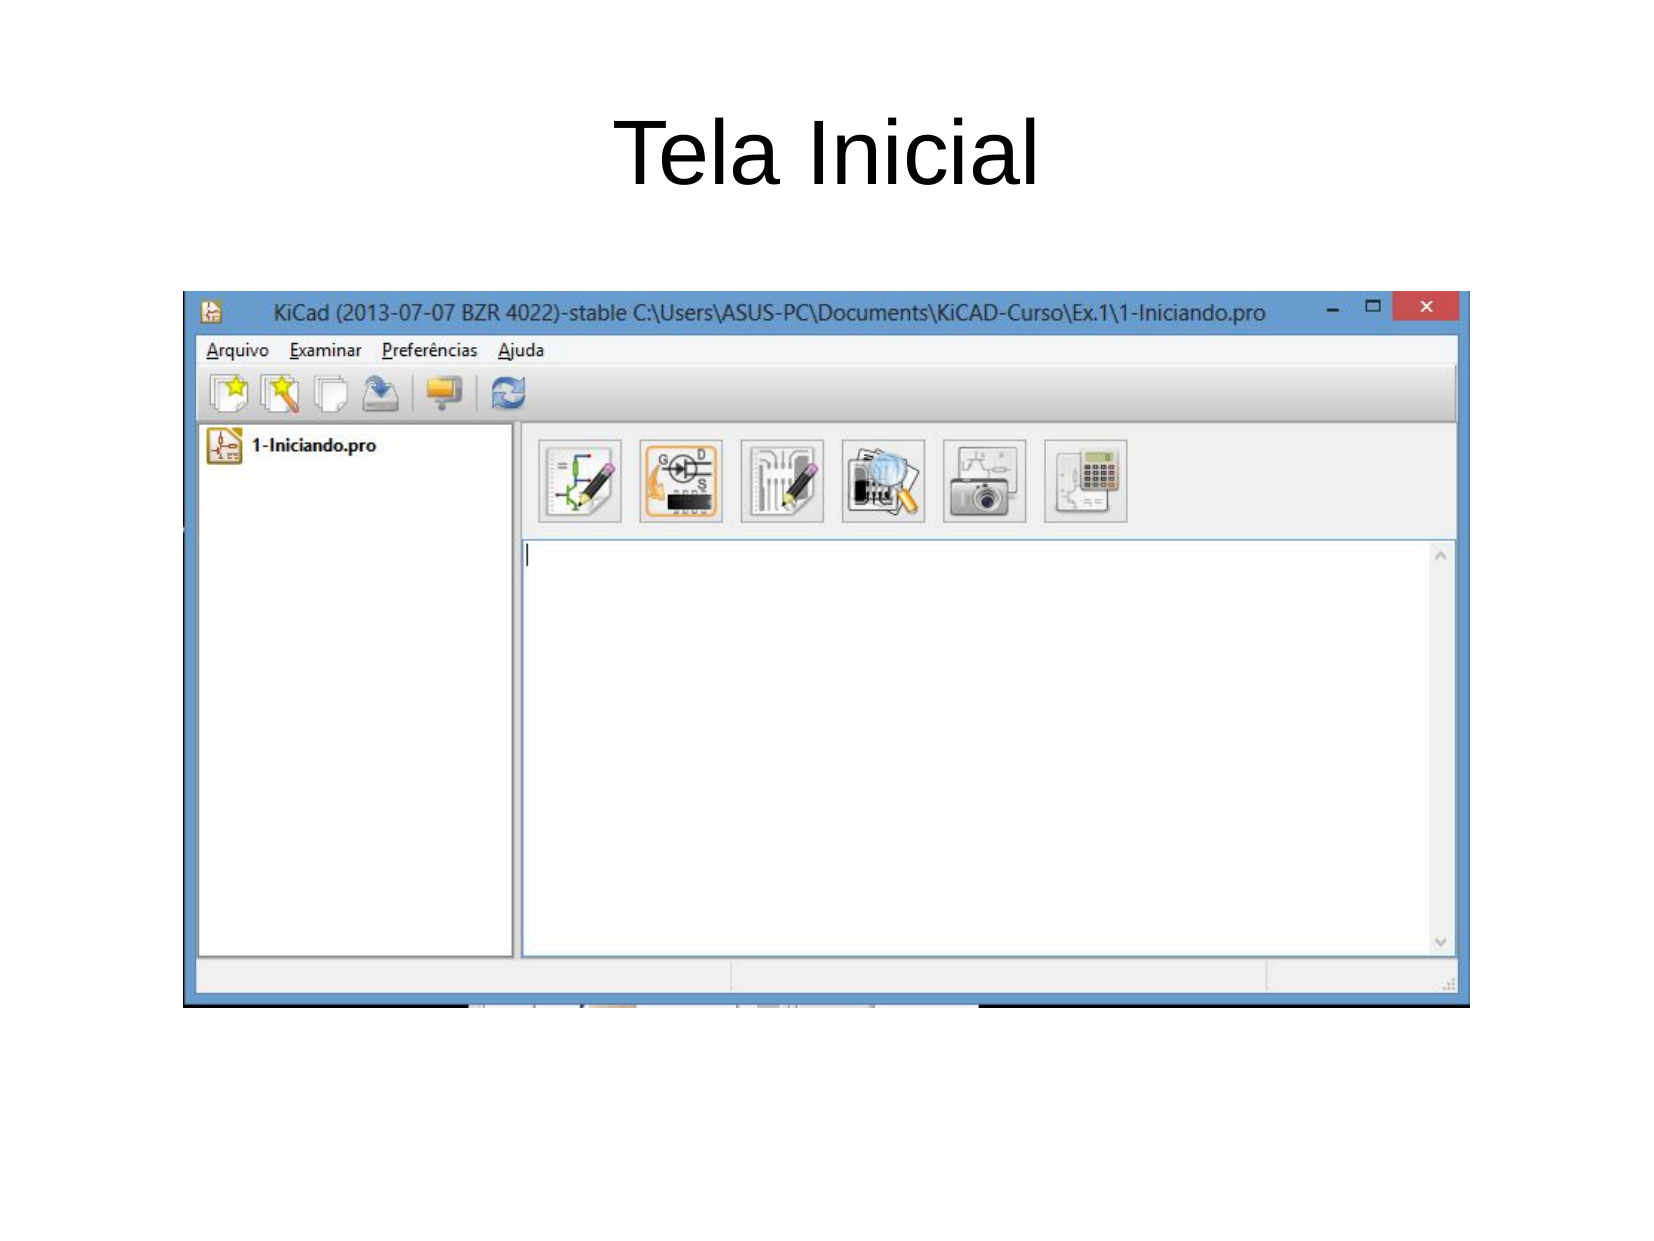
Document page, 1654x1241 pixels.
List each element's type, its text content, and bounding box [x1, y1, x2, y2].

title Tela Inicial [82, 49, 1571, 257]
picture [183, 291, 1470, 1008]
